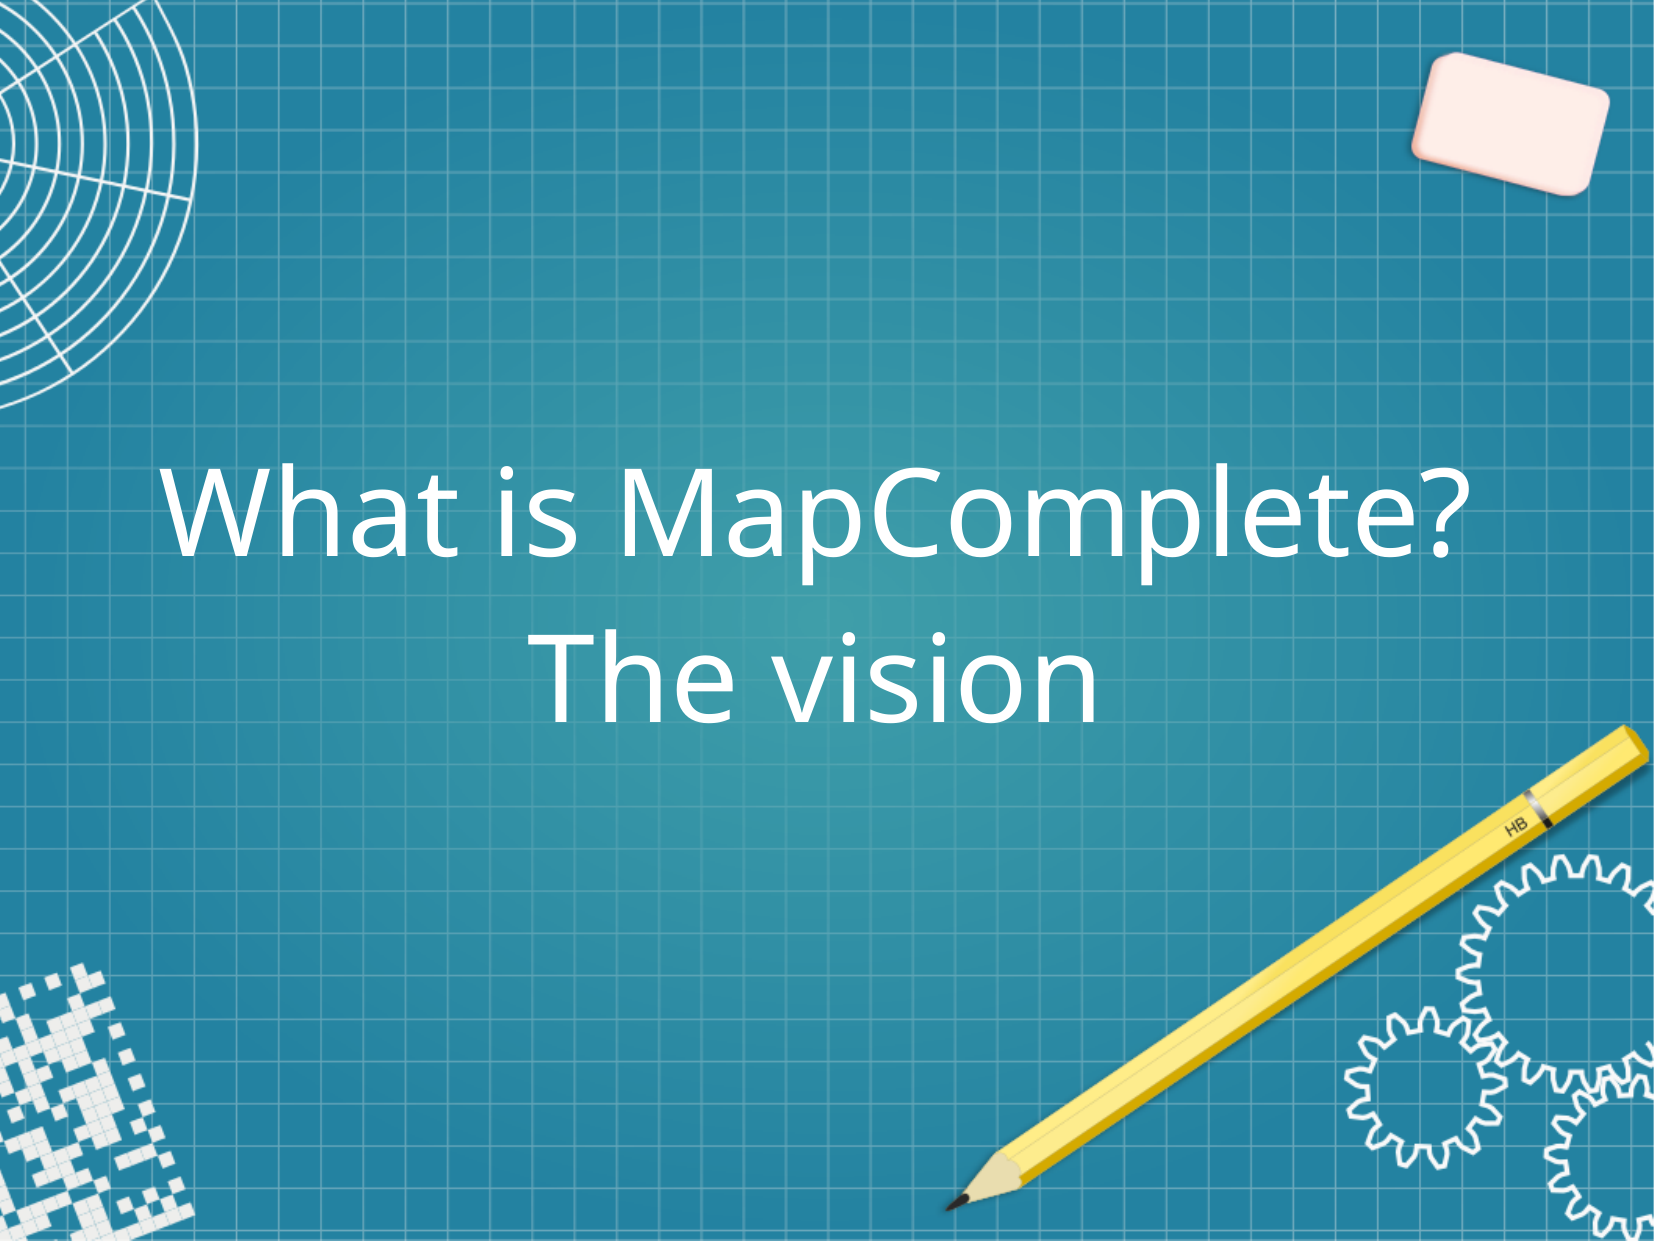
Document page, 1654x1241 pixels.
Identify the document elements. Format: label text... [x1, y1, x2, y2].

title What is MapComplete? The vision [71, 450, 1561, 734]
picture [0, 0, 1654, 1241]
